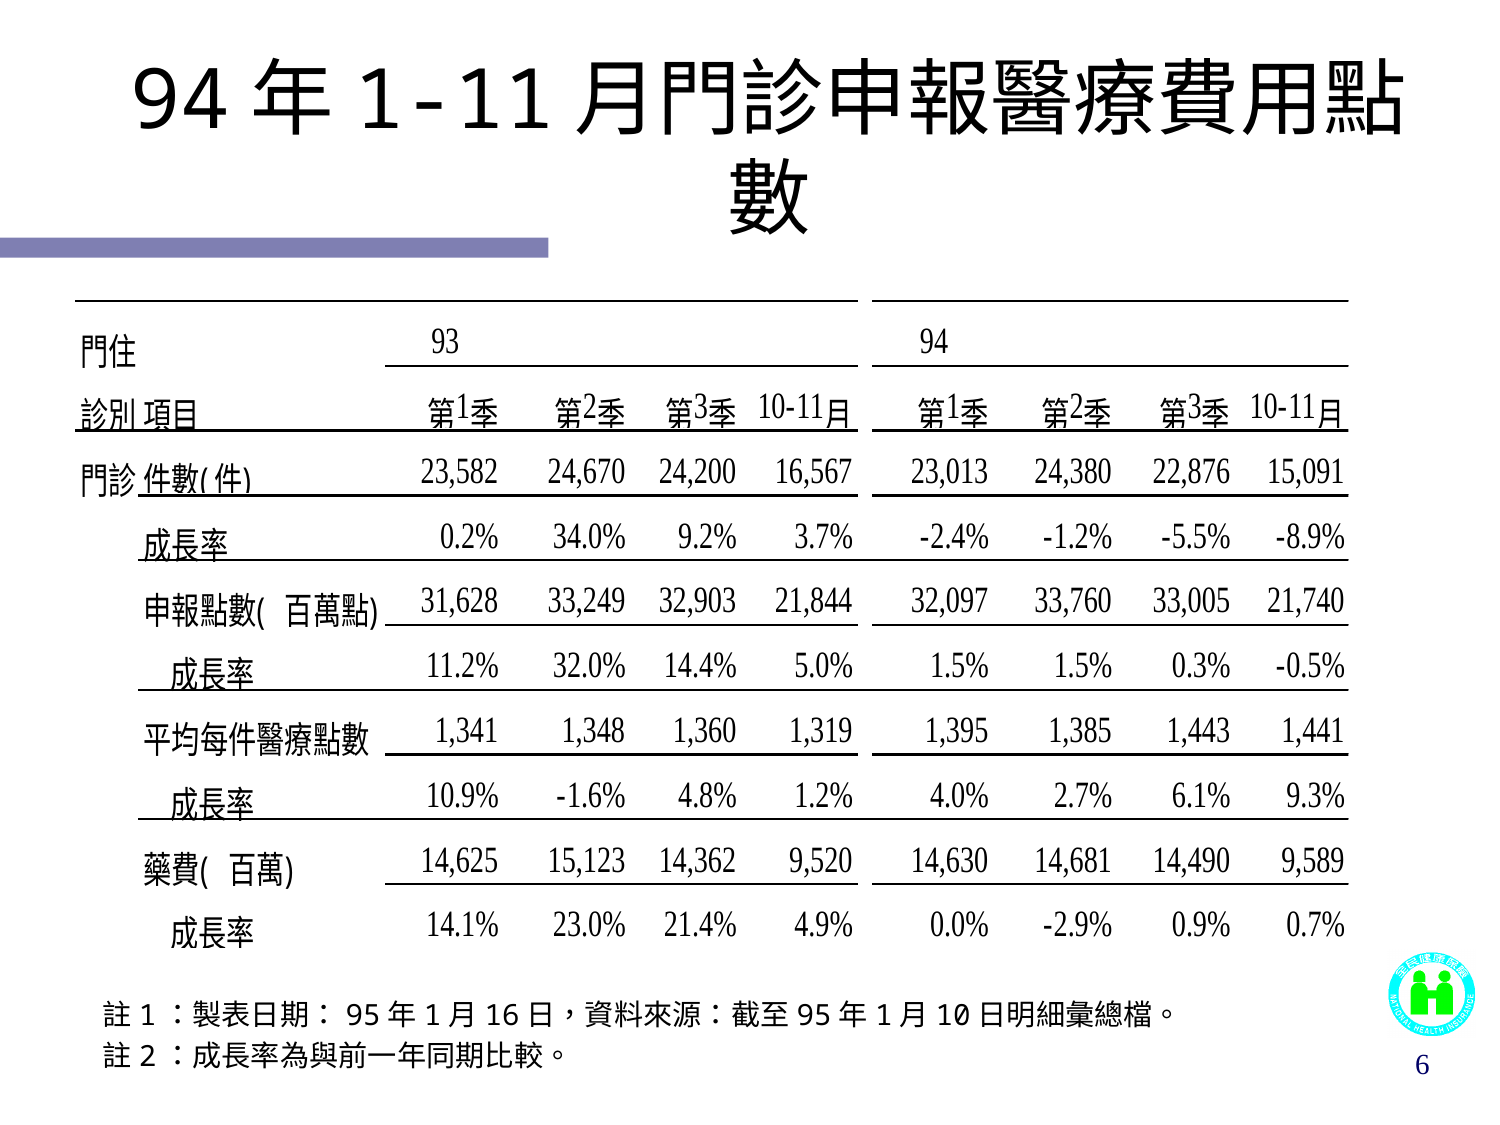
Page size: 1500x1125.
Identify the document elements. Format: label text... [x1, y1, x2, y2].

title 94年1-11月門診申報醫療費用點數 [112, 37, 1426, 225]
text_box 註1：製表日期：95年1月16日，資料來源：截至95年1月10日明細彙總檔。 註2：成長率為與前一年同期比較。 [87, 987, 1351, 1080]
text_box [1400, 1037, 1476, 1125]
chart [75, 299, 1351, 951]
